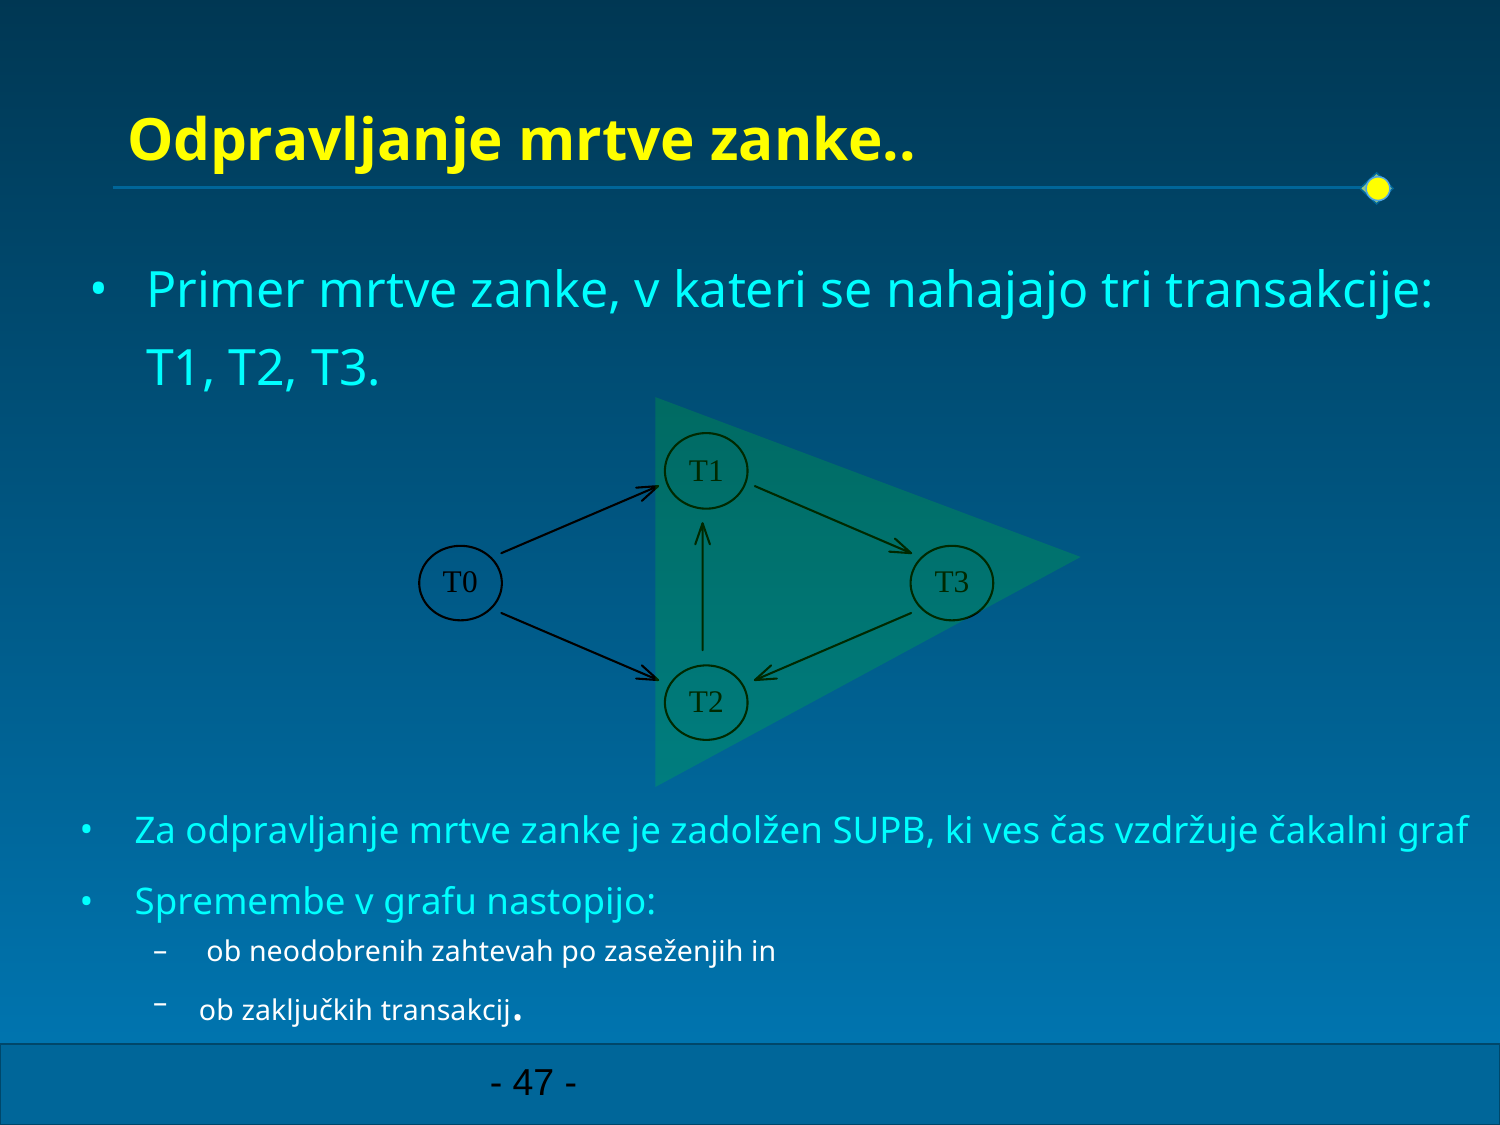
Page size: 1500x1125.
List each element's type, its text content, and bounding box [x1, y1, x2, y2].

chart [360, 432, 655, 741]
text_box Za odpravljanje mrtve zanke je zadolžen SUPB, ki ves čas vzdržuje čakalni graf Spremembe v grafu nastopijo: ob neodobrenih zahtevah po zaseženjih in ob zaključkih transakcij. [64, 798, 1490, 1083]
text_box [655, 397, 1081, 787]
chart [743, 561, 1075, 741]
list Primer mrtve zanke, v kateri se nahajajo tri transakcije: T1, T2, T3. [75, 231, 1500, 328]
title Odpravljanje mrtve zanke.. [112, 94, 1388, 181]
chart [751, 432, 1075, 554]
